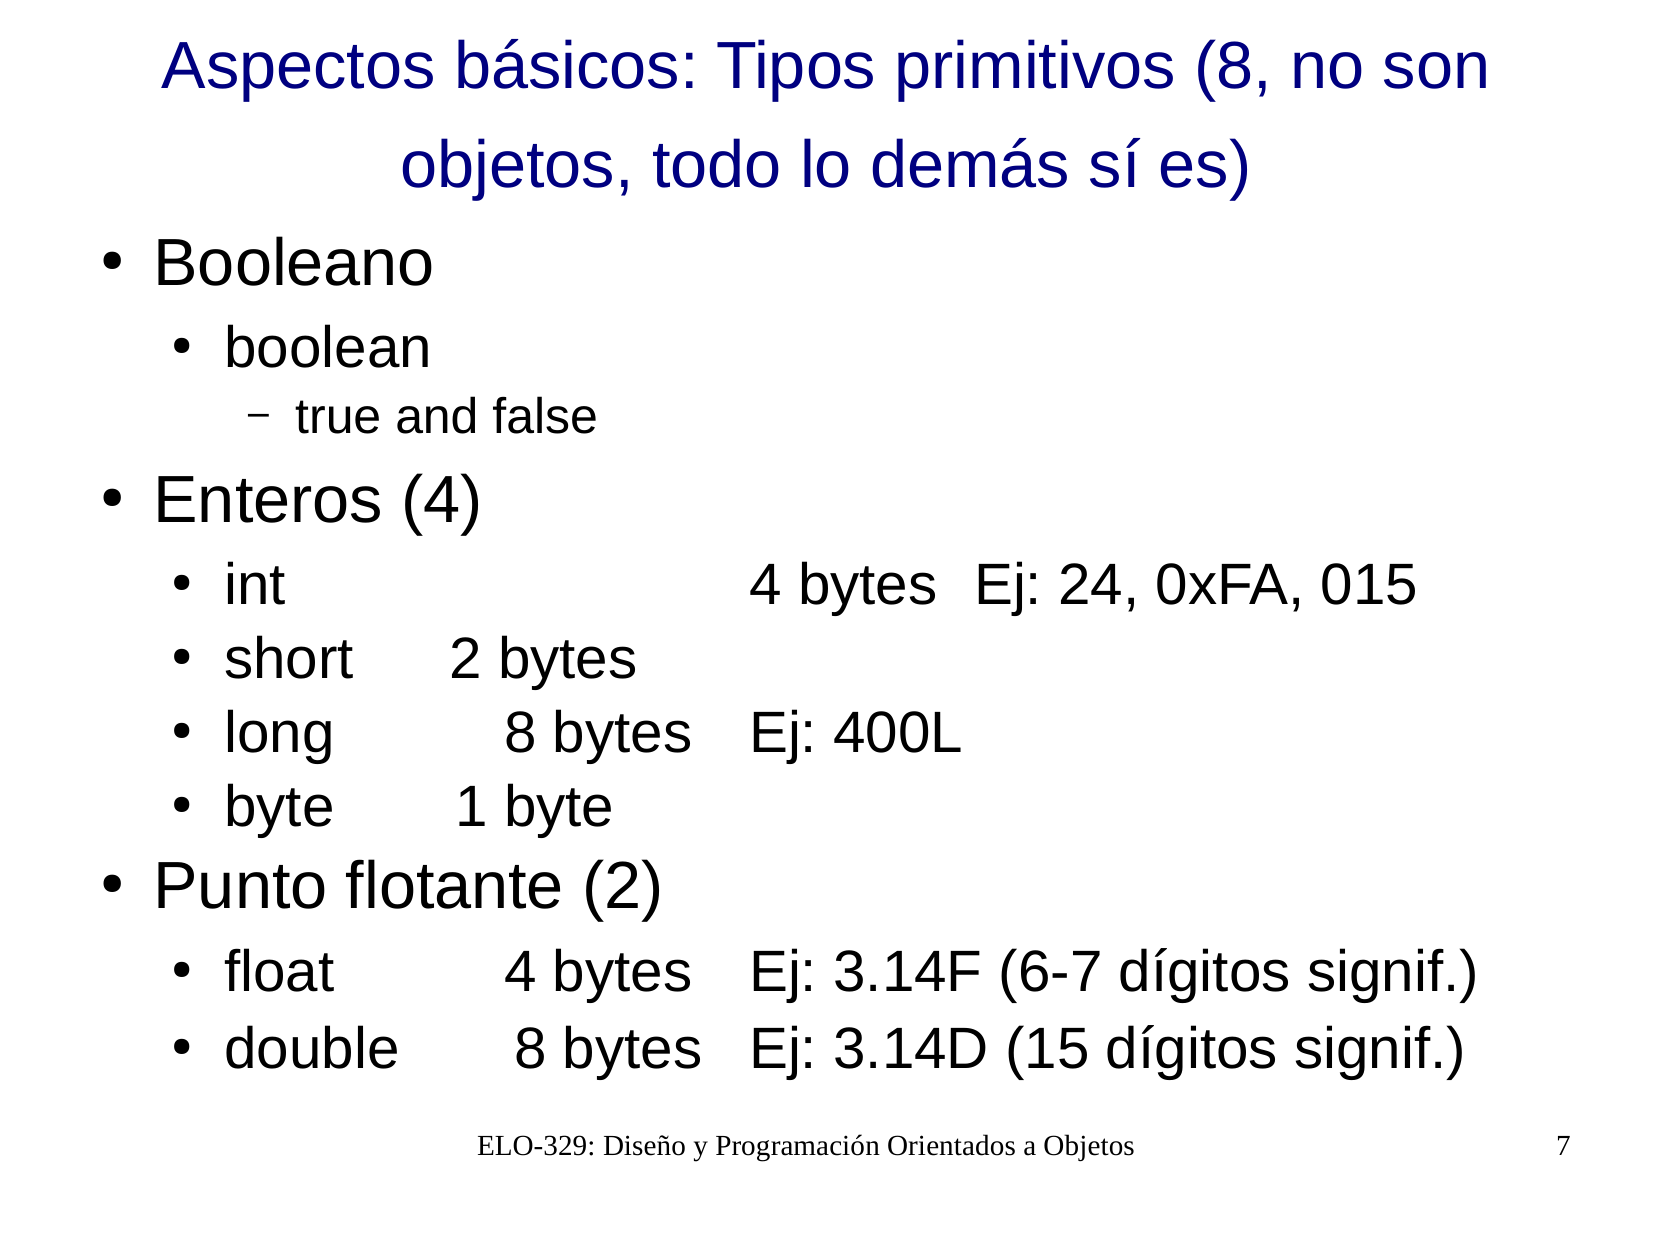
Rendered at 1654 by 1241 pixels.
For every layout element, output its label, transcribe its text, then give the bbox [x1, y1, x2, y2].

list Booleano boolean true and false Enteros (4) int 4 bytes Ej: 24, 0xFA, 015 short 2 bytes long 8 bytes Ej: 400L byte 1 byte Punto flotante (2) float 4 bytes Ej: 3.14F (6-7 dígitos signif.)‏ double 8 bytes Ej: 3.14D (15 dígitos signif.)‏ [82, 225, 1571, 1126]
title Aspectos básicos: Tipos primitivos (8, no son objetos, todo lo demás sí es)‏ [82, 35, 1571, 201]
